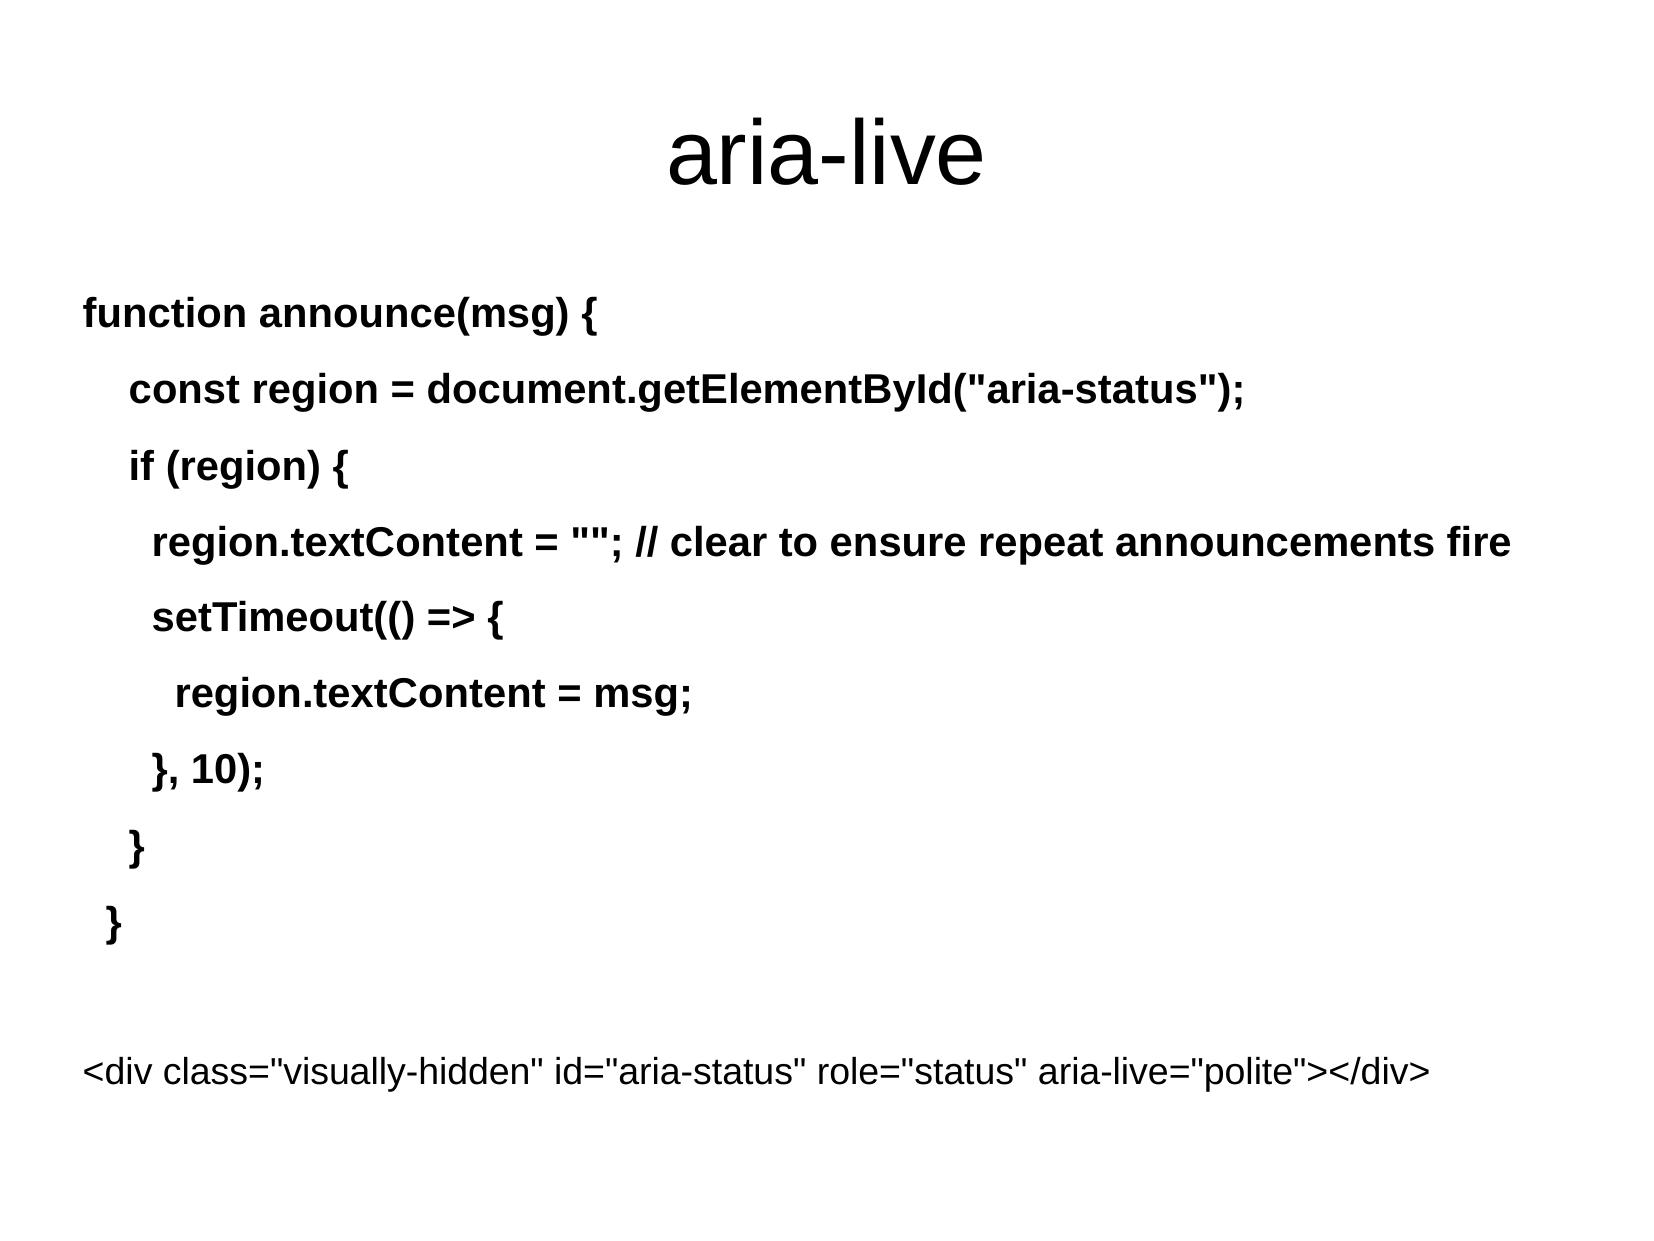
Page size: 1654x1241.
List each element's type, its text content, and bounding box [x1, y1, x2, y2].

title aria-live [82, 49, 1571, 257]
list function announce(msg) { const region = document.getElementById("aria-status"); if (region) { region.textContent = ""; // clear to ensure repeat announcements fire setTimeout(() => { region.textContent = msg; }, 10); } } <div class="visually-hidden" id="aria-status" role="status" aria-live="polite"></div> [82, 290, 1571, 1109]
